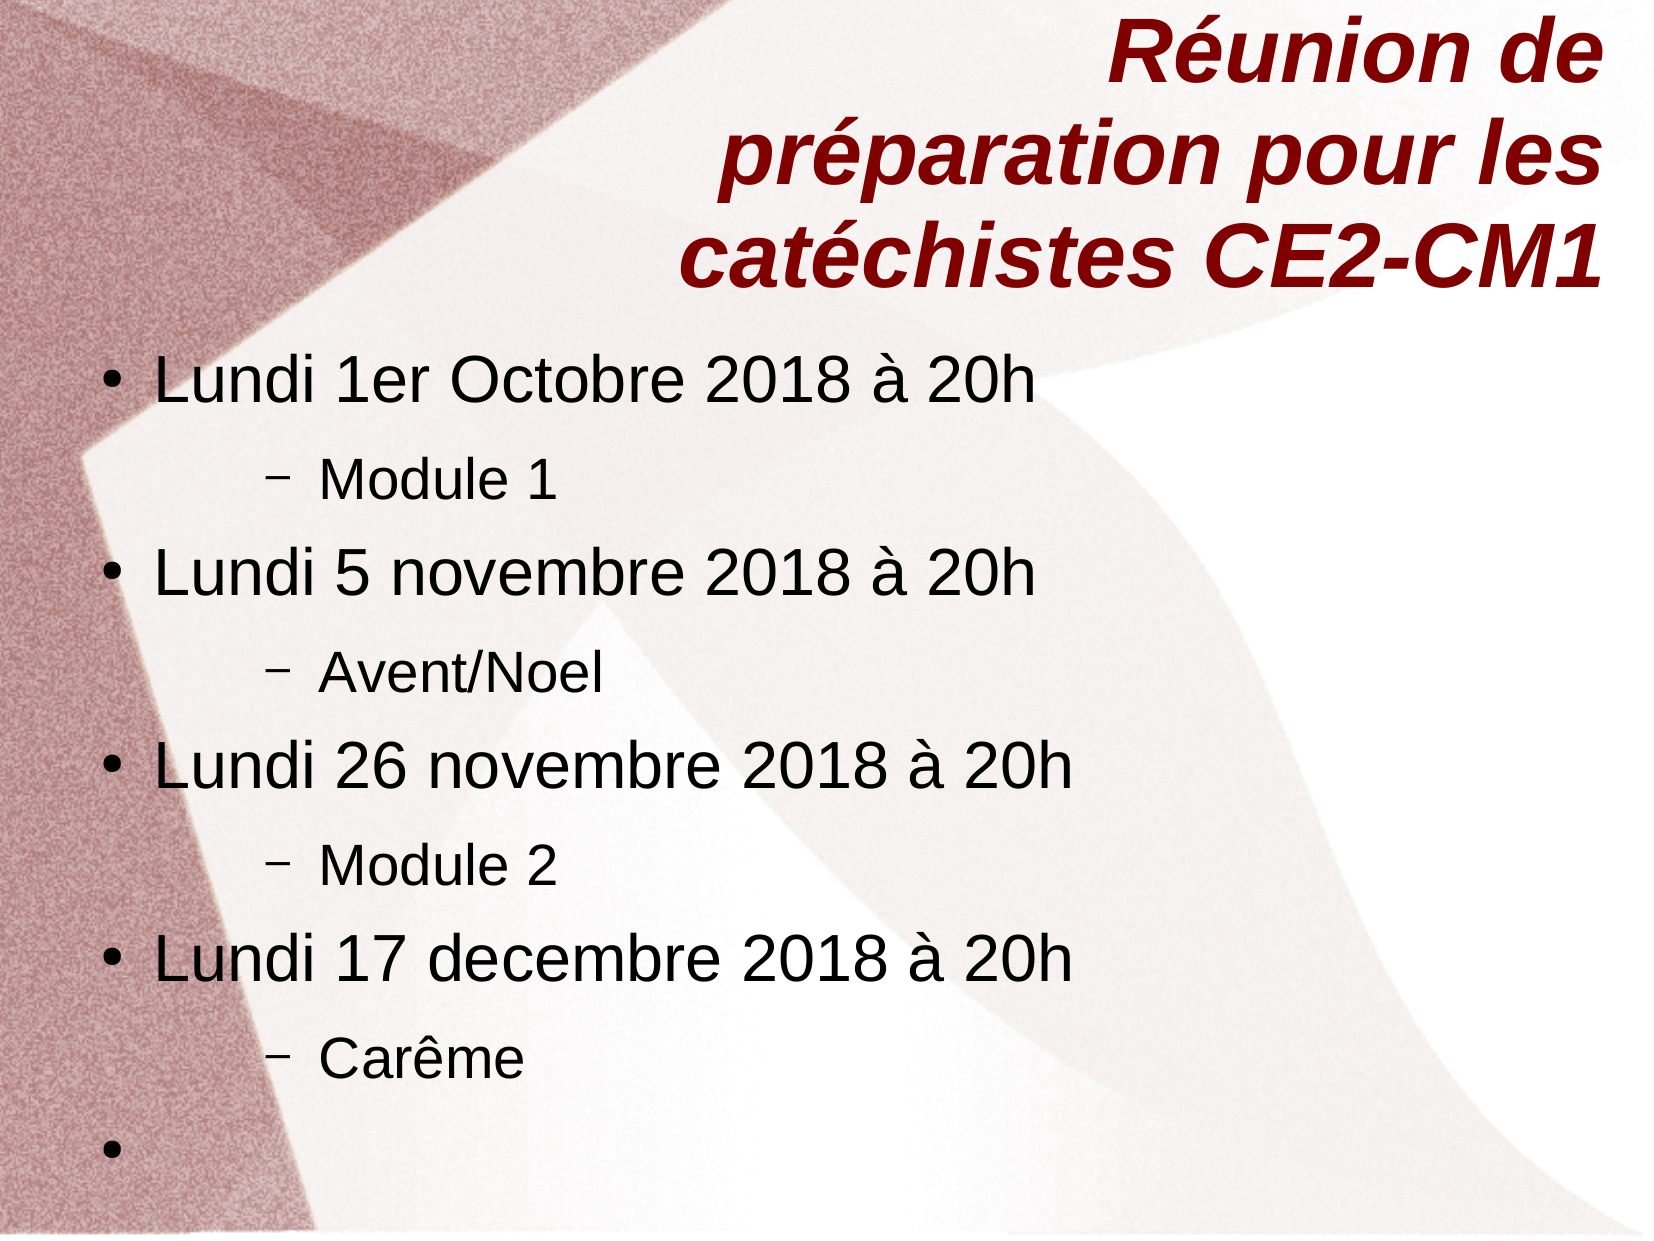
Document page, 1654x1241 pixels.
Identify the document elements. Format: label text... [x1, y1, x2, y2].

title Réunion de préparation pour les catéchistes CE2-CM1 [596, 0, 1607, 307]
picture [0, 0, 1654, 1241]
list Lundi 1er Octobre 2018 à 20h Module 1 Lundi 5 novembre 2018 à 20h Avent/Noel Lundi 26 novembre 2018 à 20h Module 2 Lundi 17 decembre 2018 à 20h Carême [82, 342, 1571, 1241]
